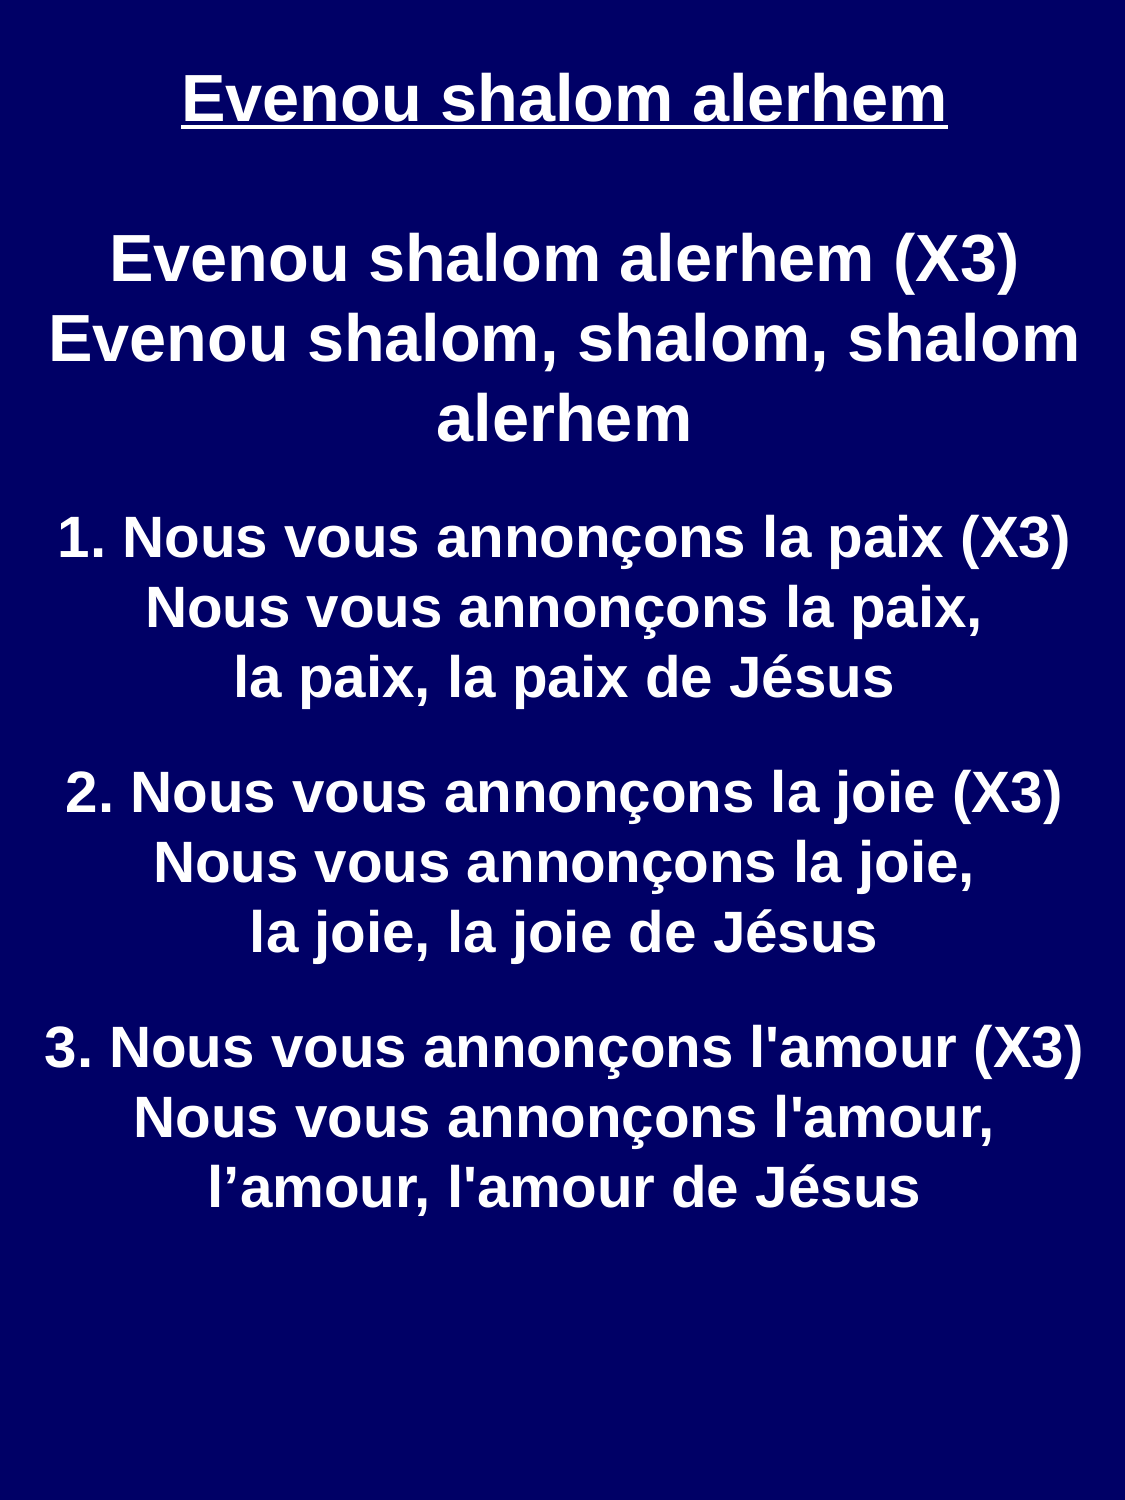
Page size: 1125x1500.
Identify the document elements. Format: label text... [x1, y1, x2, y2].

text_box Evenou shalom alerhem Evenou shalom alerhem (X3) Evenou shalom, shalom, shalom alerhem 1. Nous vous annonçons la paix (X3) Nous vous annonçons la paix, la paix, la paix de Jésus 2. Nous vous annonçons la joie (X3) Nous vous annonçons la joie, la joie, la joie de Jésus 3. Nous vous annonçons l'amour (X3) Nous vous annonçons l'amour, l’amour, l'amour de Jésus [11, 47, 1118, 1347]
